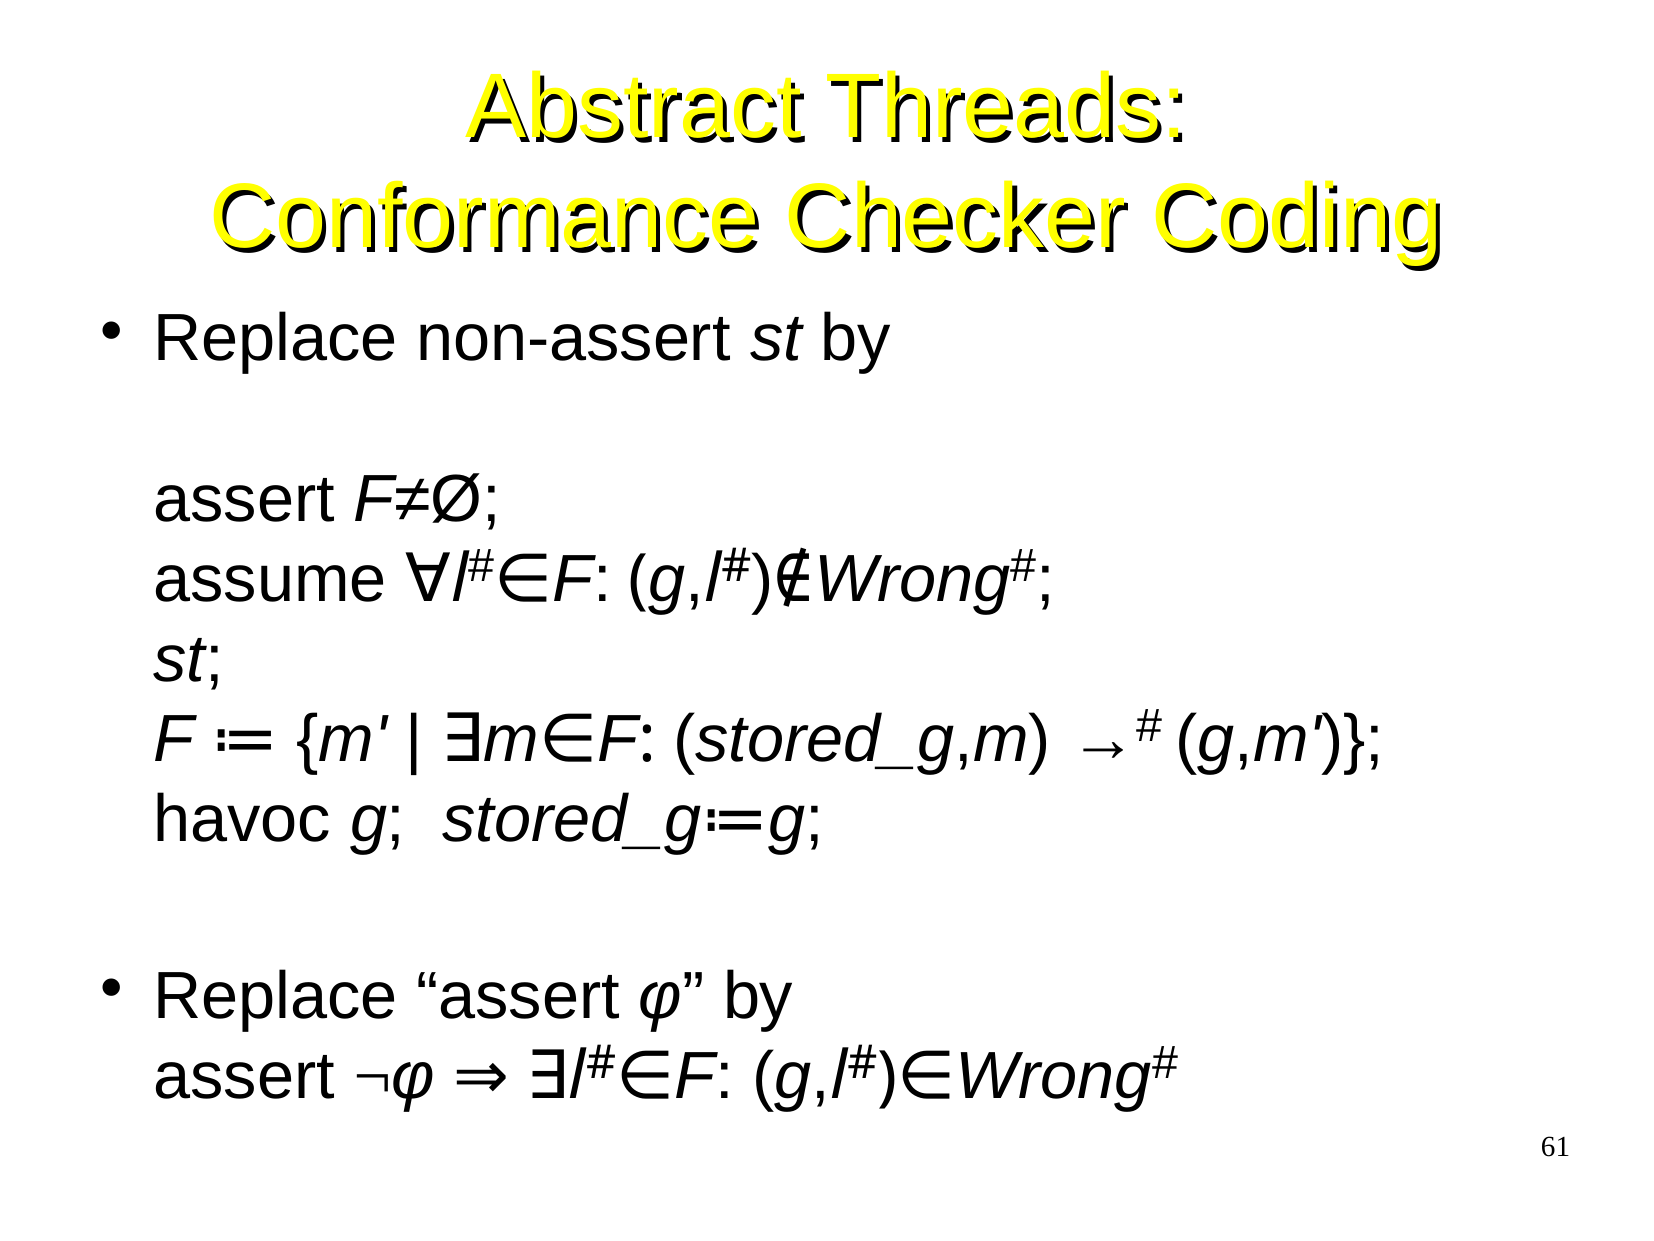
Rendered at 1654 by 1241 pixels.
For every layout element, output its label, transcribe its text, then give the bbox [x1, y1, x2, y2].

title Abstract Threads: Conformance Checker Coding [82, 40, 1571, 267]
list Replace non-assert st by assert F≠Ø; assume ∀l#∈F: (g,l#)∉Wrong#; st; F ≔ {m' | ∃m∈F: (stored_g,m) →# (g,m')}; havoc g; stored_g≔g; Replace “assert φ” by assert ¬φ ⇒ ∃l#∈F: (g,l#)∈Wrong# [82, 290, 1571, 1241]
